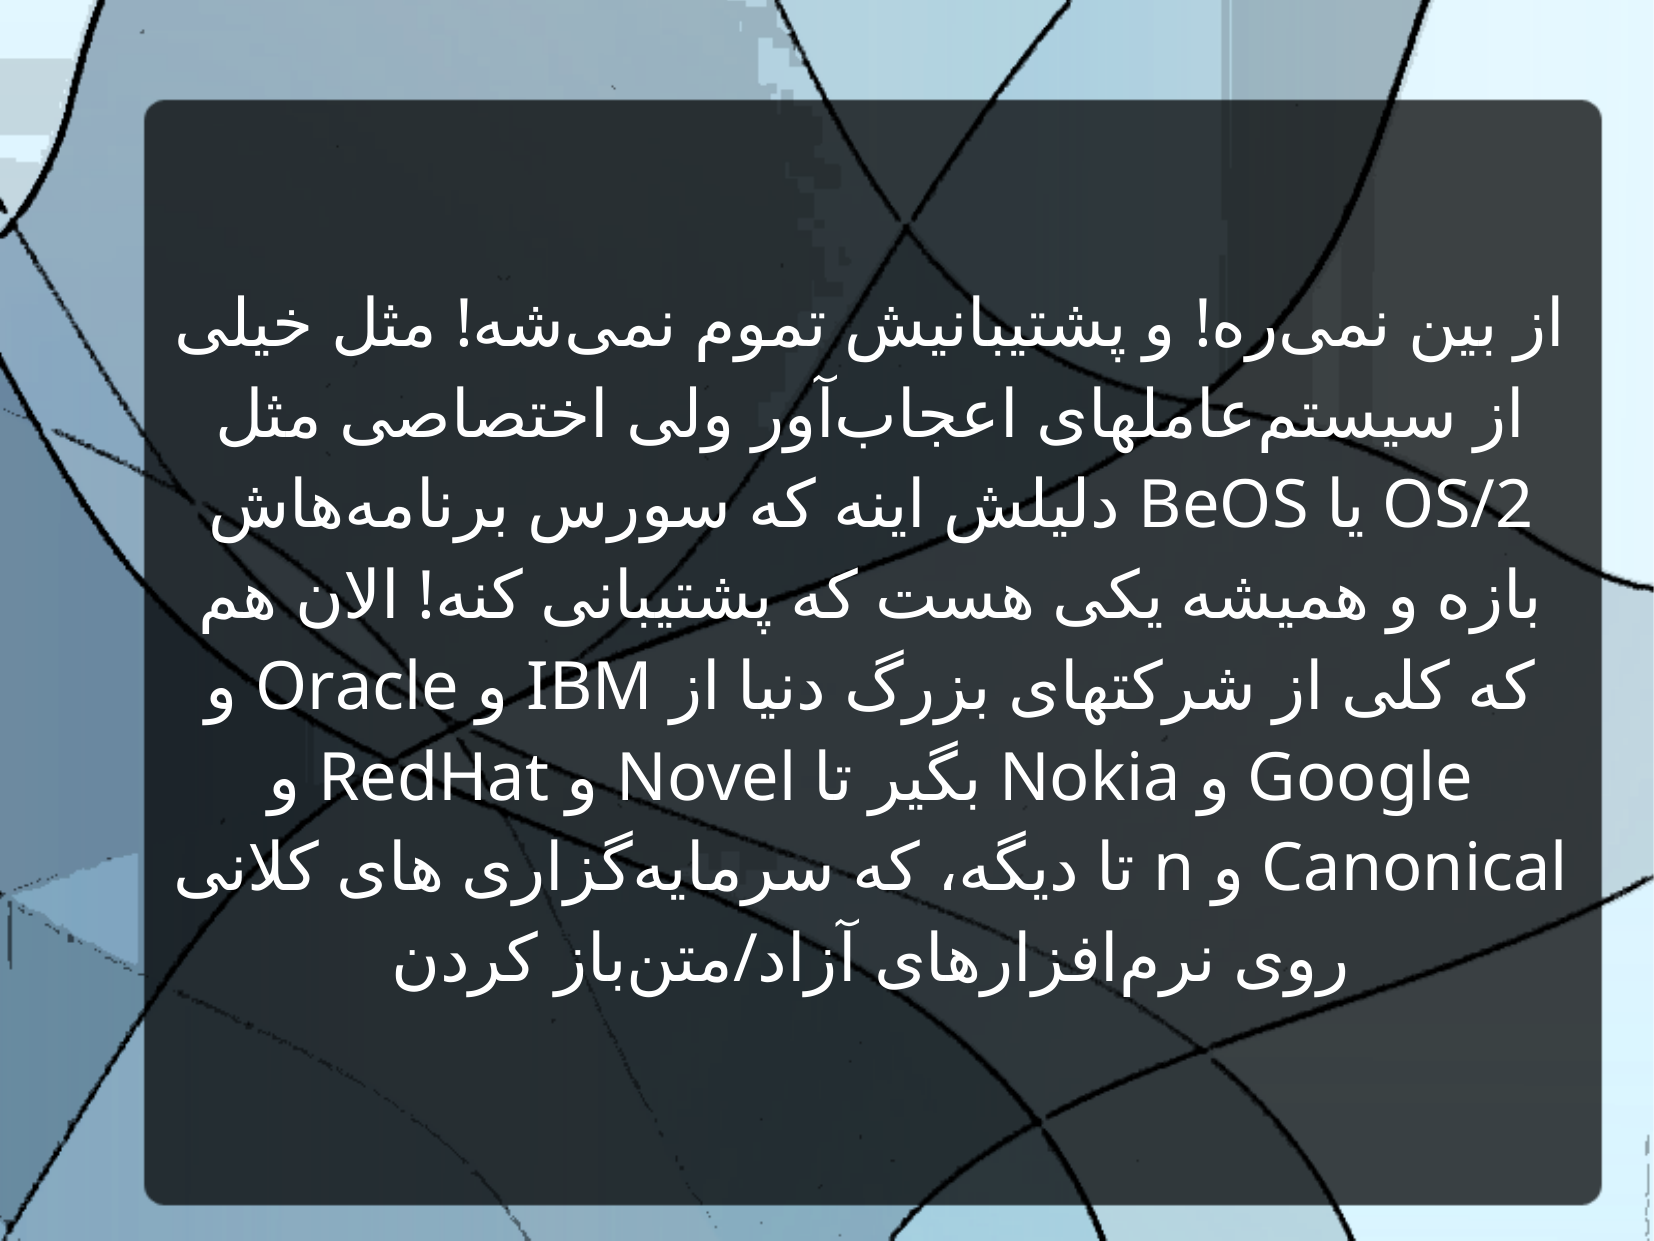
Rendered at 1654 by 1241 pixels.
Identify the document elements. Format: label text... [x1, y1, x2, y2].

subtitle از بین نمی‌ره! و پشتیبانیش تموم نمی‌شه! مثل خیلی از سیستم‌عاملهای اعجاب‌آور ولی اختصاصی مثل OS/2 یا BeOS دلیلش اینه که سورس برنامه‌هاش بازه و همیشه یکی هست که پشتیبانی کنه! الان هم که کلی از شرکتهای بزرگ دنیا از IBM و Oracle و Google و Nokia بگیر تا Novel و RedHat و Canonical و n تا دیگه، که سرمایه‌گزاری های کلانی روی نرم‌افزارهای آزاد/متن‌باز کردن [159, 115, 1583, 1161]
picture [0, 0, 1654, 1241]
